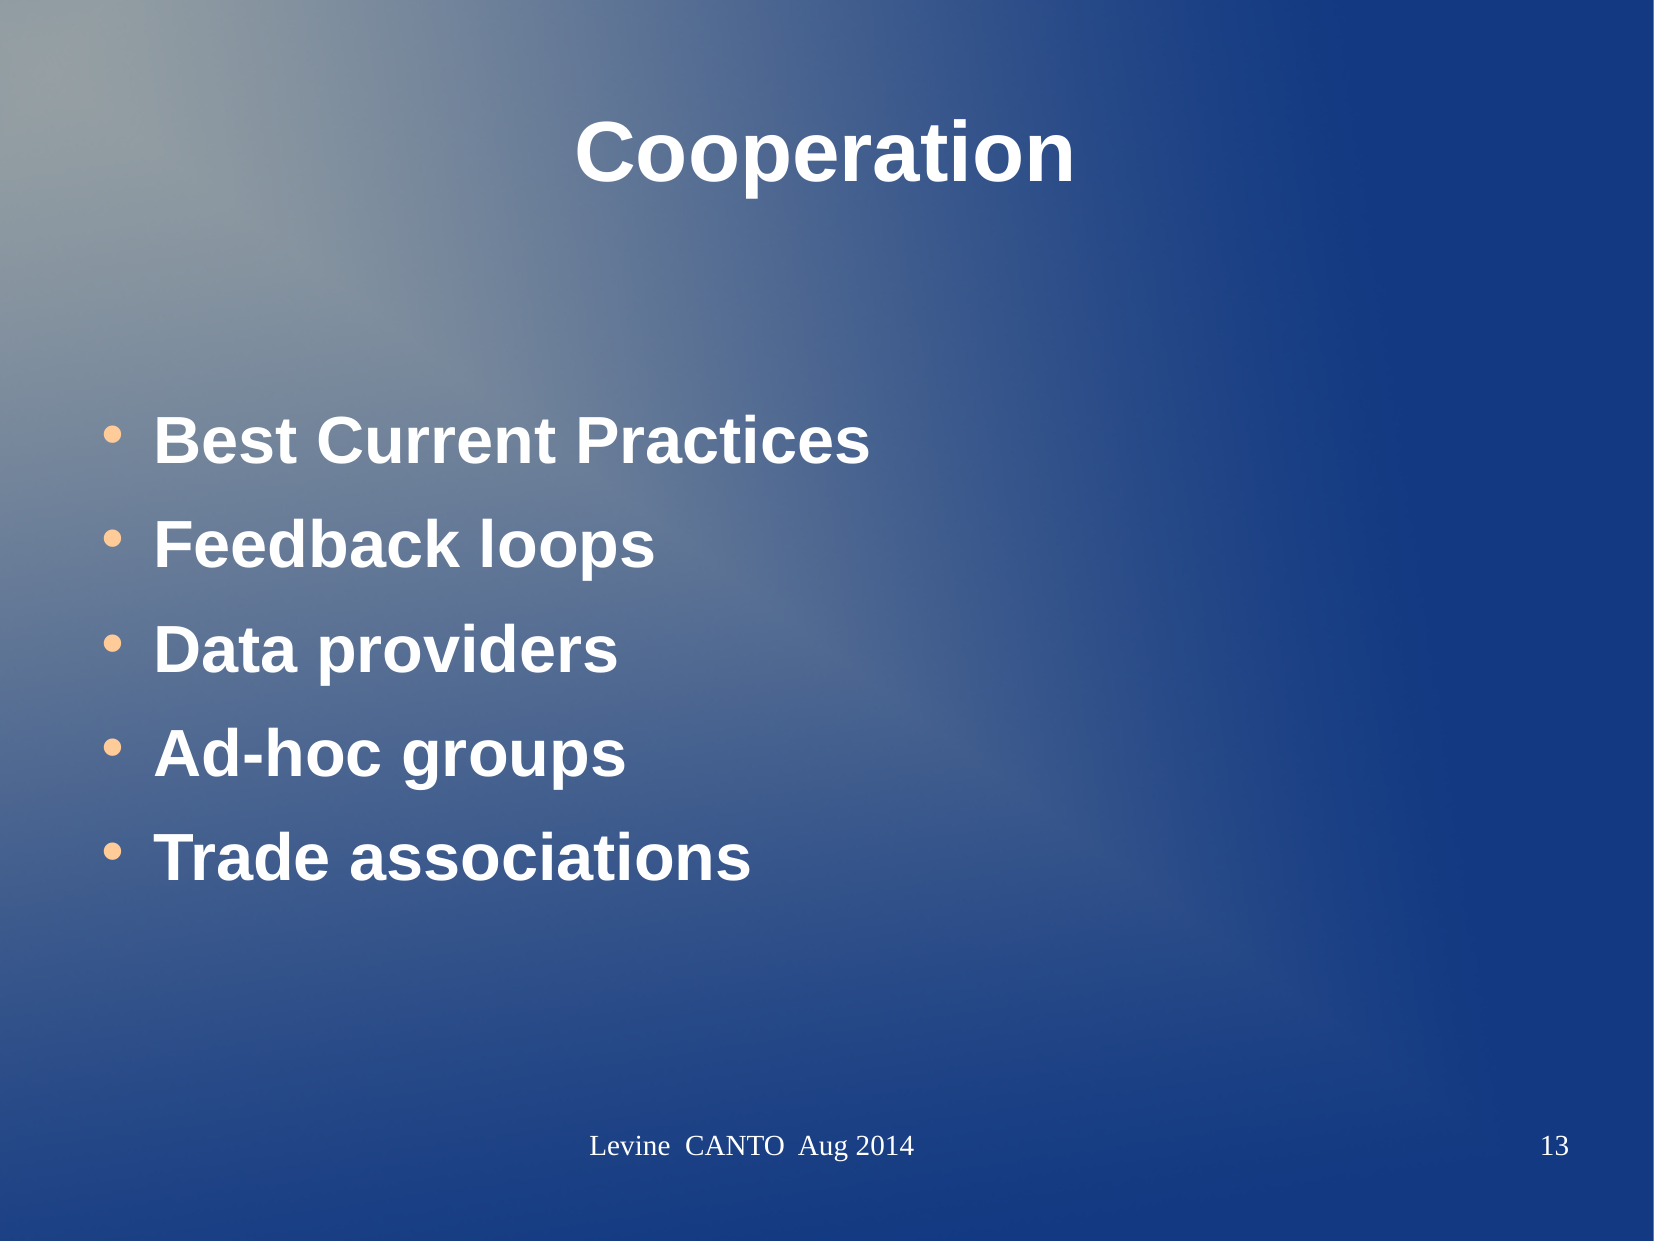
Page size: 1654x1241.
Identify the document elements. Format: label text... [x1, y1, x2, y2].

title Cooperation [82, 49, 1570, 256]
picture [0, 0, 1654, 1241]
list Best Current Practices Feedback loops Data providers Ad-hoc groups Trade associations [82, 290, 1570, 1108]
